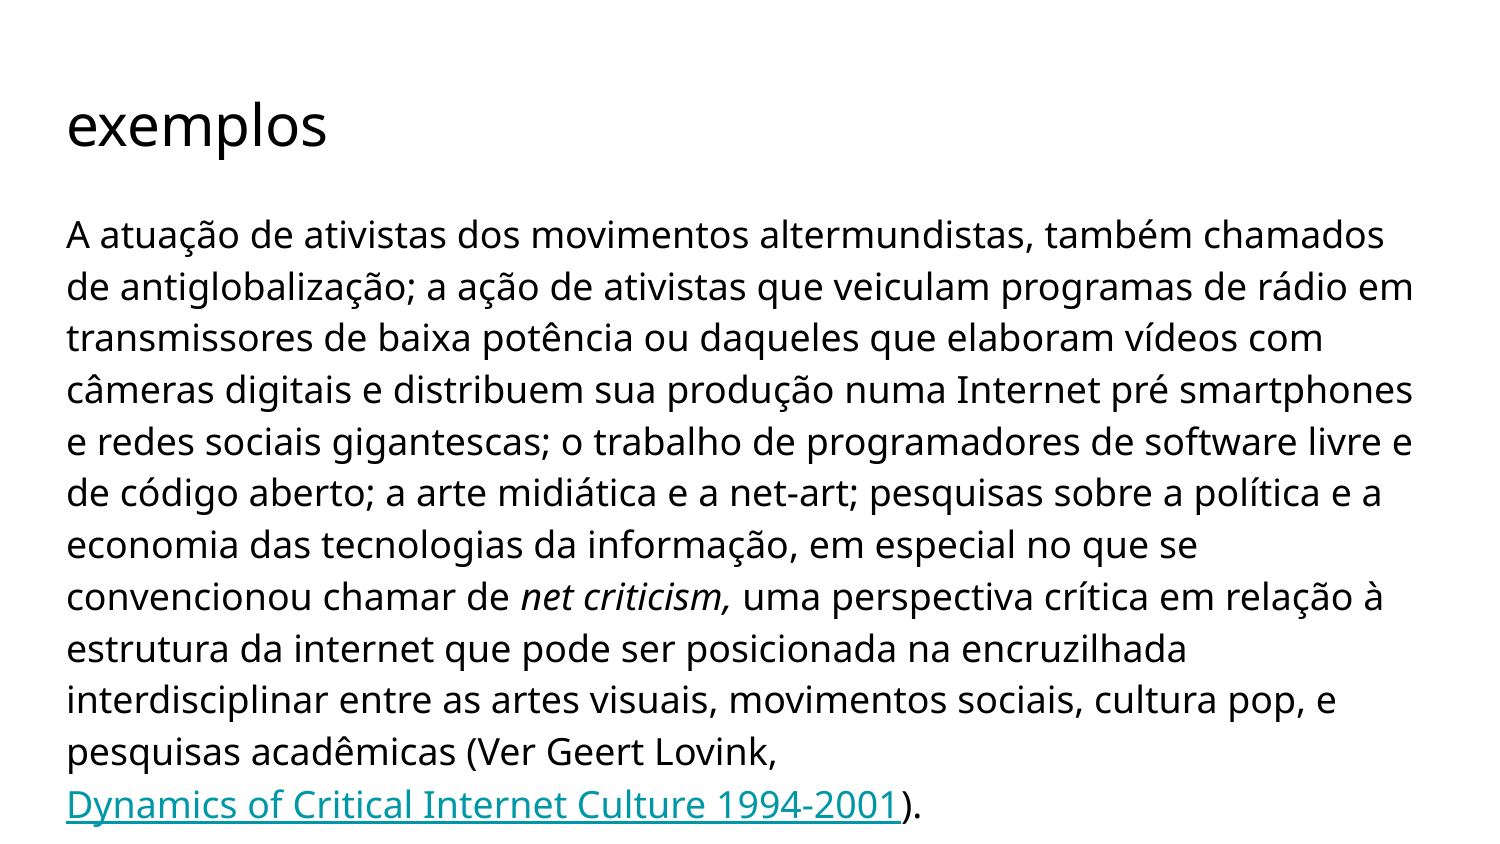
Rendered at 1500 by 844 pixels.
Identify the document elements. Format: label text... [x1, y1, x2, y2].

list A atuação de ativistas dos movimentos altermundistas, também chamados de antiglobalização; a ação de ativistas que veiculam programas de rádio em transmissores de baixa potência ou daqueles que elaboram vídeos com câmeras digitais e distribuem sua produção numa Internet pré smartphones e redes sociais gigantescas; o trabalho de programadores de software livre e de código aberto; a arte midiática e a net-art; pesquisas sobre a política e a economia das tecnologias da informação, em especial no que se convencionou chamar de net criticism, uma perspectiva crítica em relação à estrutura da internet que pode ser posicionada na encruzilhada interdisciplinar entre as artes visuais, movimentos sociais, cultura pop, e pesquisas acadêmicas (Ver Geert Lovink, Dynamics of Critical Internet Culture 1994-2001). [51, 189, 1449, 750]
title exemplos [51, 72, 1449, 167]
